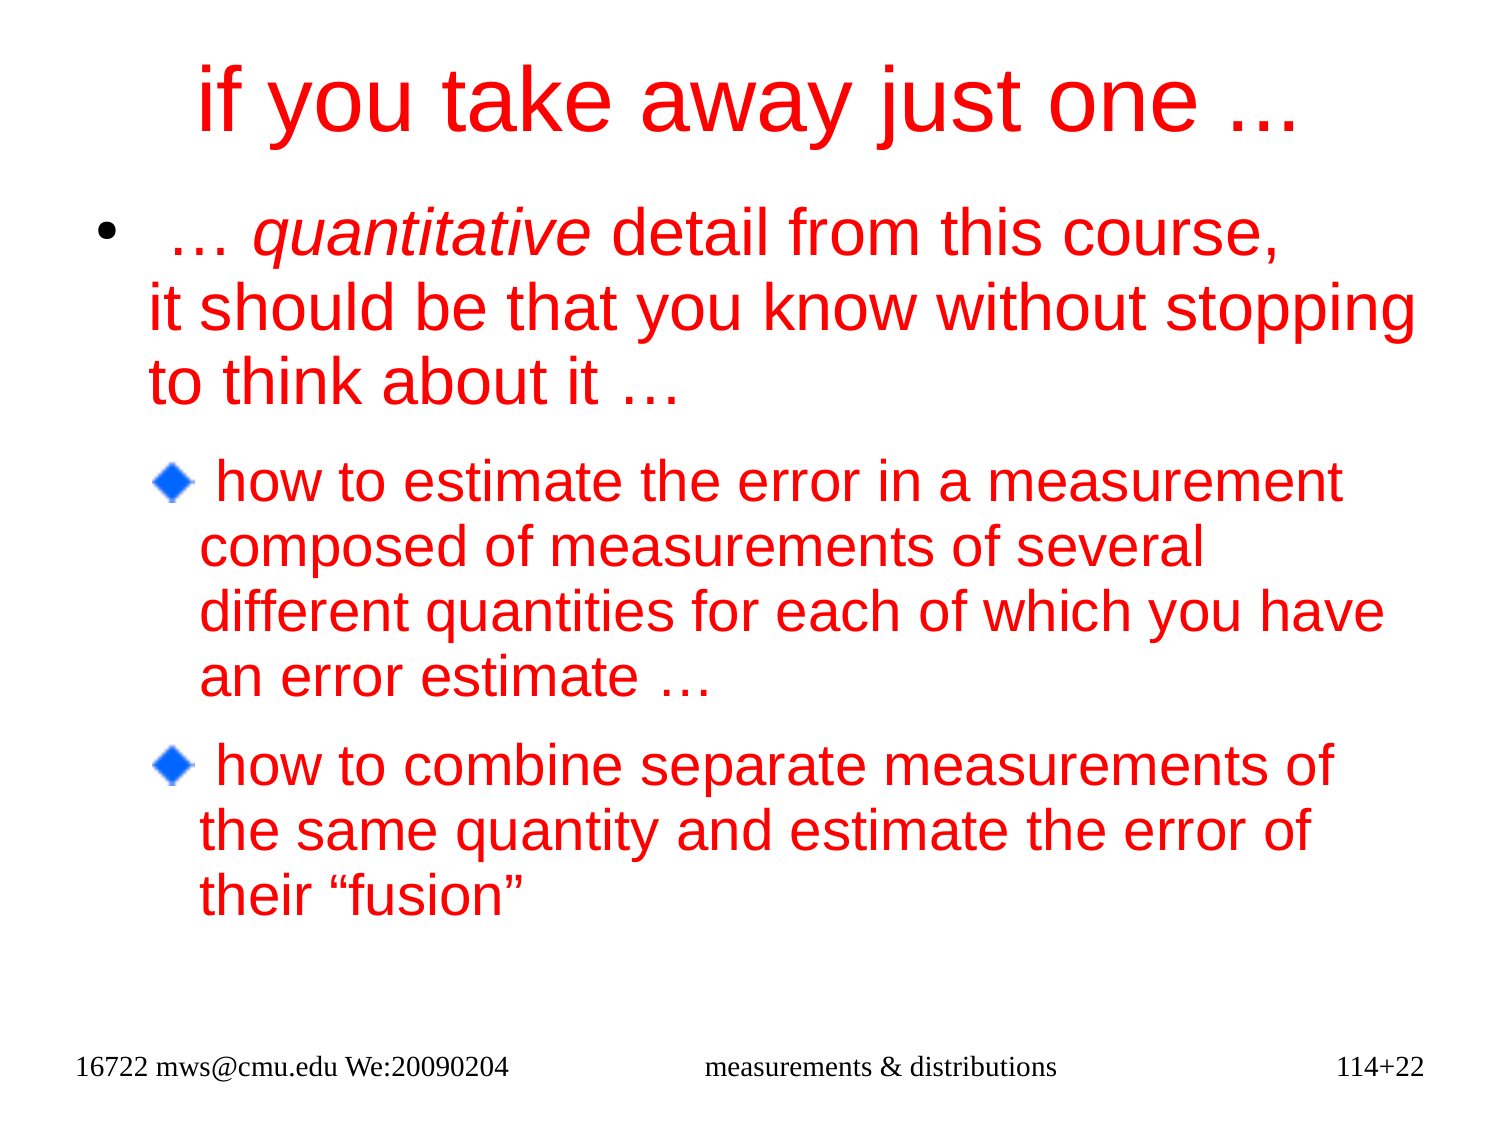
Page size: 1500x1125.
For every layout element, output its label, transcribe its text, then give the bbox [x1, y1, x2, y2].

list … quantitative detail from this course, it should be that you know without stopping to think about it … how to estimate the error in a measurement composed of measurements of several different quantities for each of which you have an error estimate … how to combine separate measurements of the same quantity and estimate the error of their “fusion” [62, 187, 1438, 1026]
title if you take away just one ... [24, 37, 1476, 163]
